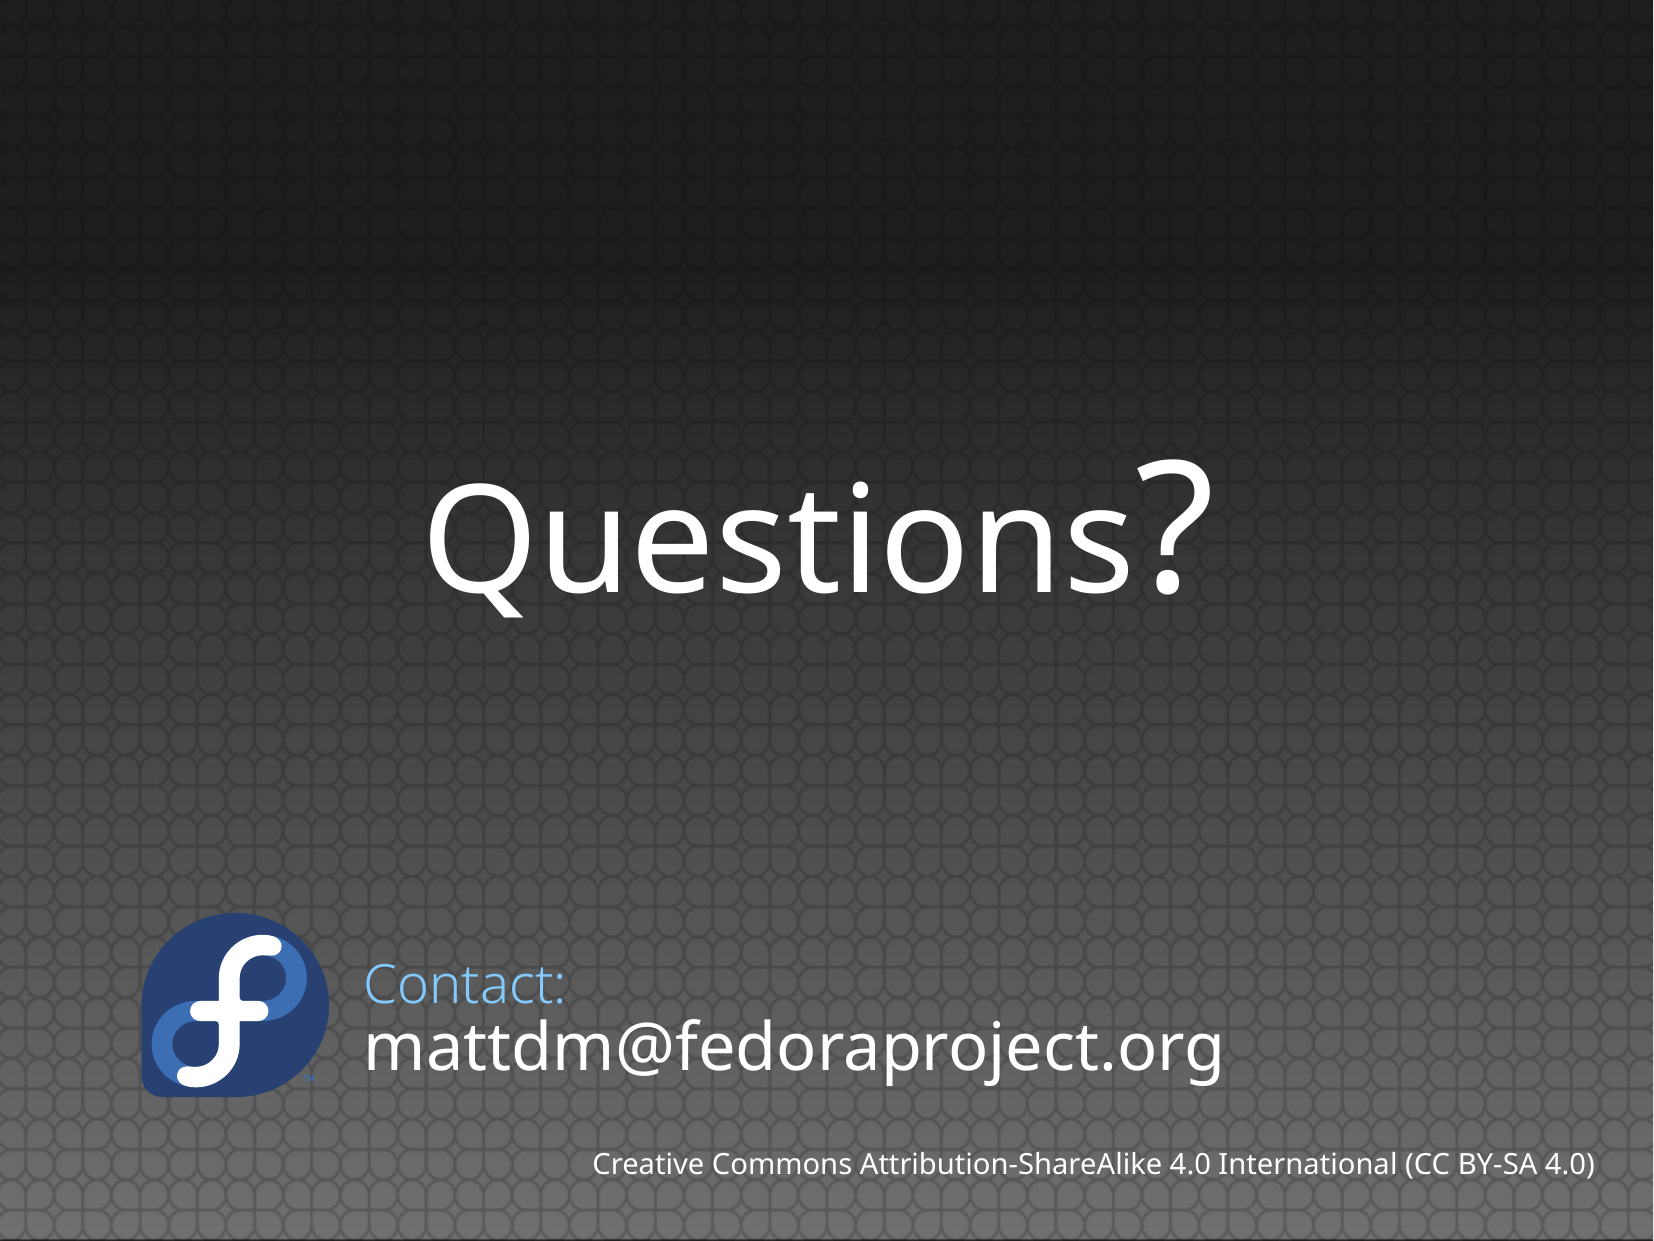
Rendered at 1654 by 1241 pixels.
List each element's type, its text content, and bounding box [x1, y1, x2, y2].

text_box mattdm@fedoraproject.org [349, 992, 1455, 1076]
title Questions? [30, 428, 1606, 615]
picture [0, 0, 1654, 1241]
text_box Contact: [349, 937, 703, 1013]
text_box Creative Commons Attribution-ShareAlike 4.0 International (CC BY-SA 4.0) [52, 1135, 1611, 1219]
